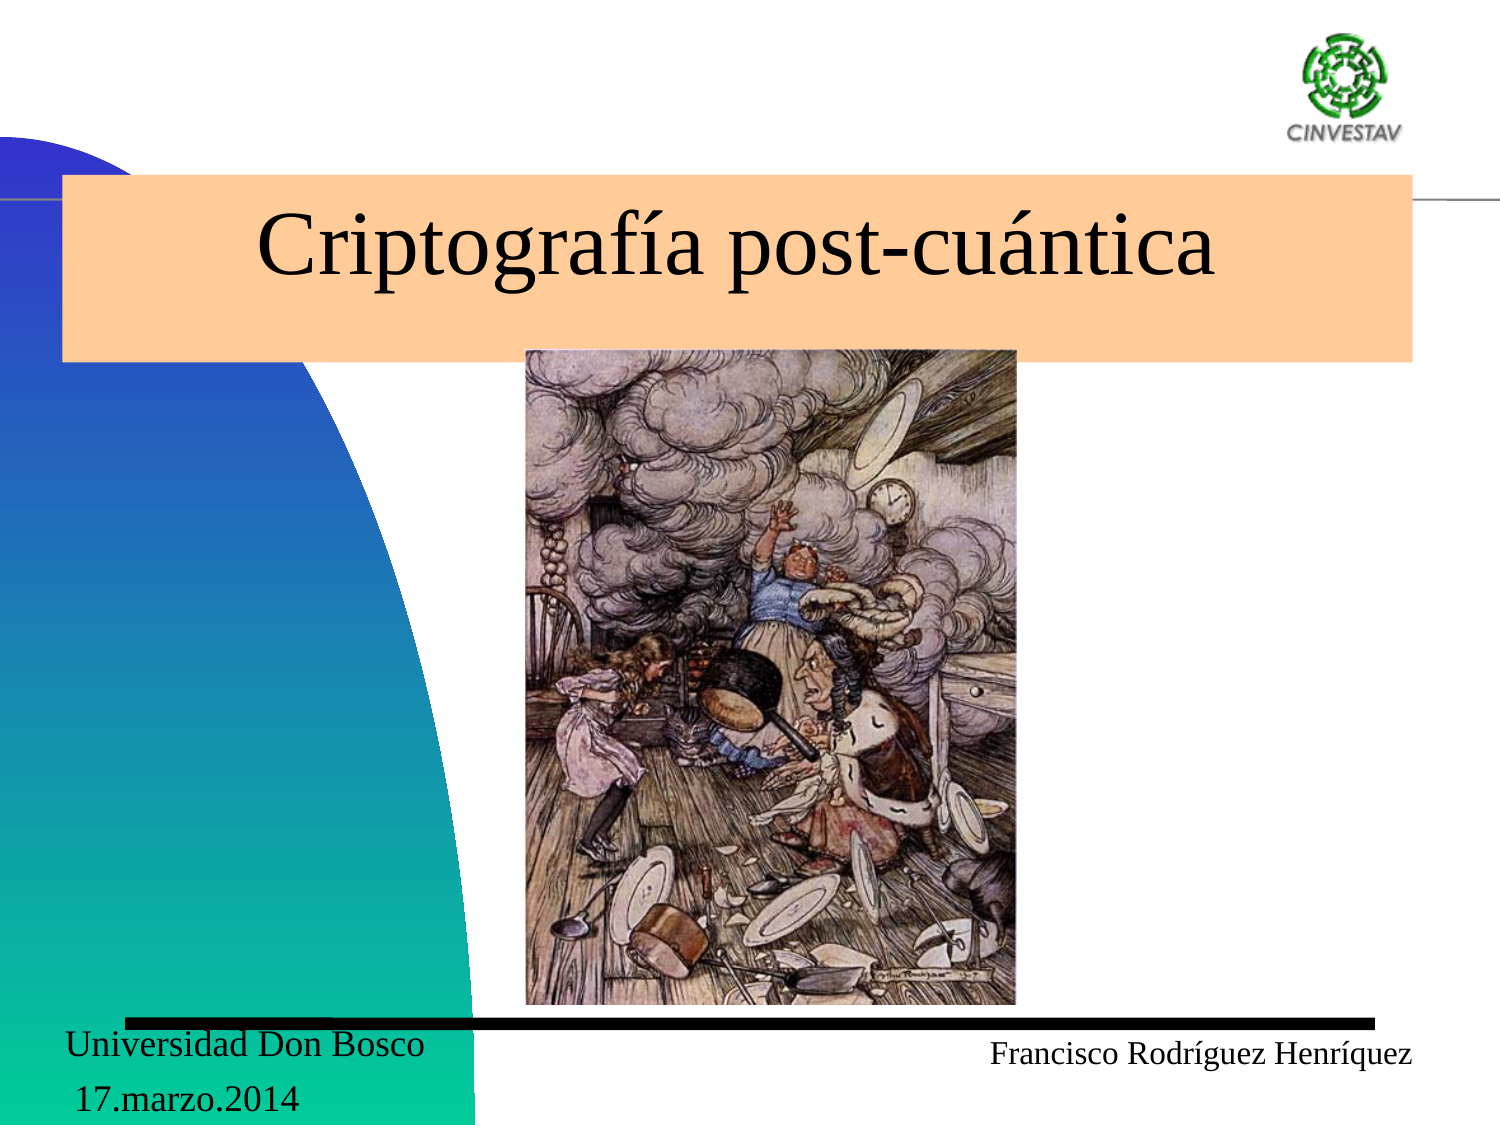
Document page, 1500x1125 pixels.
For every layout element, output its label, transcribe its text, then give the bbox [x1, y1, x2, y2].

text_box Criptografía post-cuántica [62, 174, 1413, 363]
picture [525, 349, 1017, 1005]
